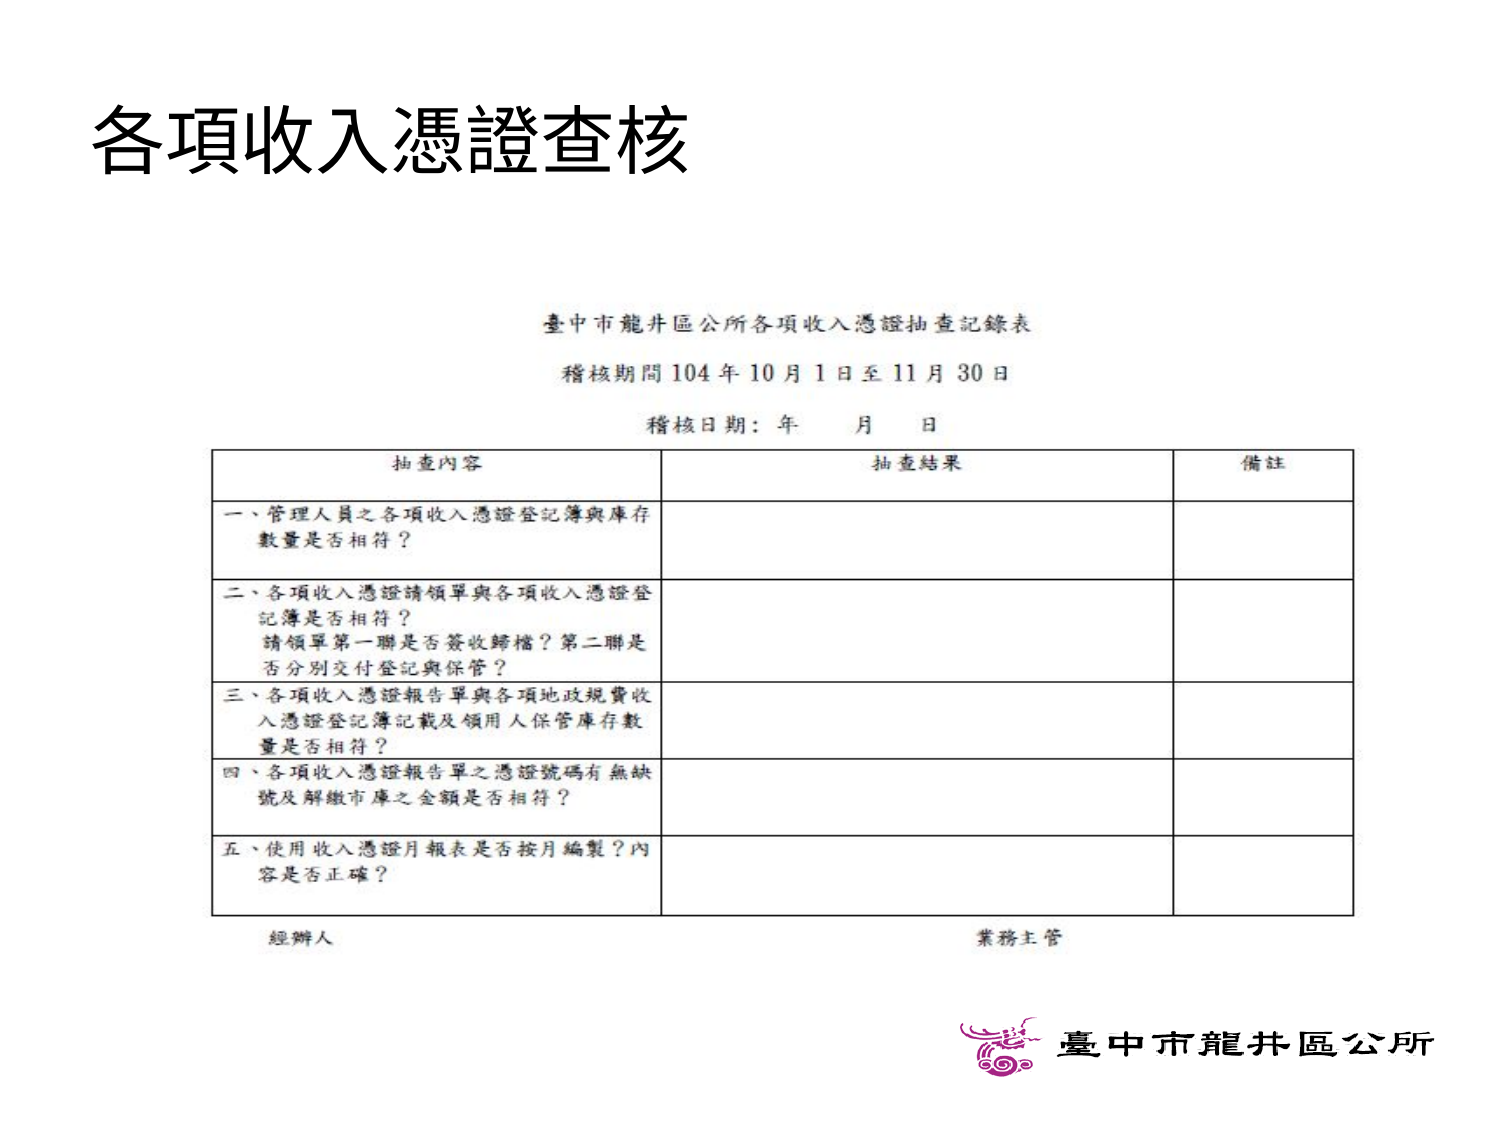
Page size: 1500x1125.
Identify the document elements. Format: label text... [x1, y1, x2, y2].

title 各項收入憑證查核 [75, 45, 1426, 233]
picture [147, 255, 1400, 998]
